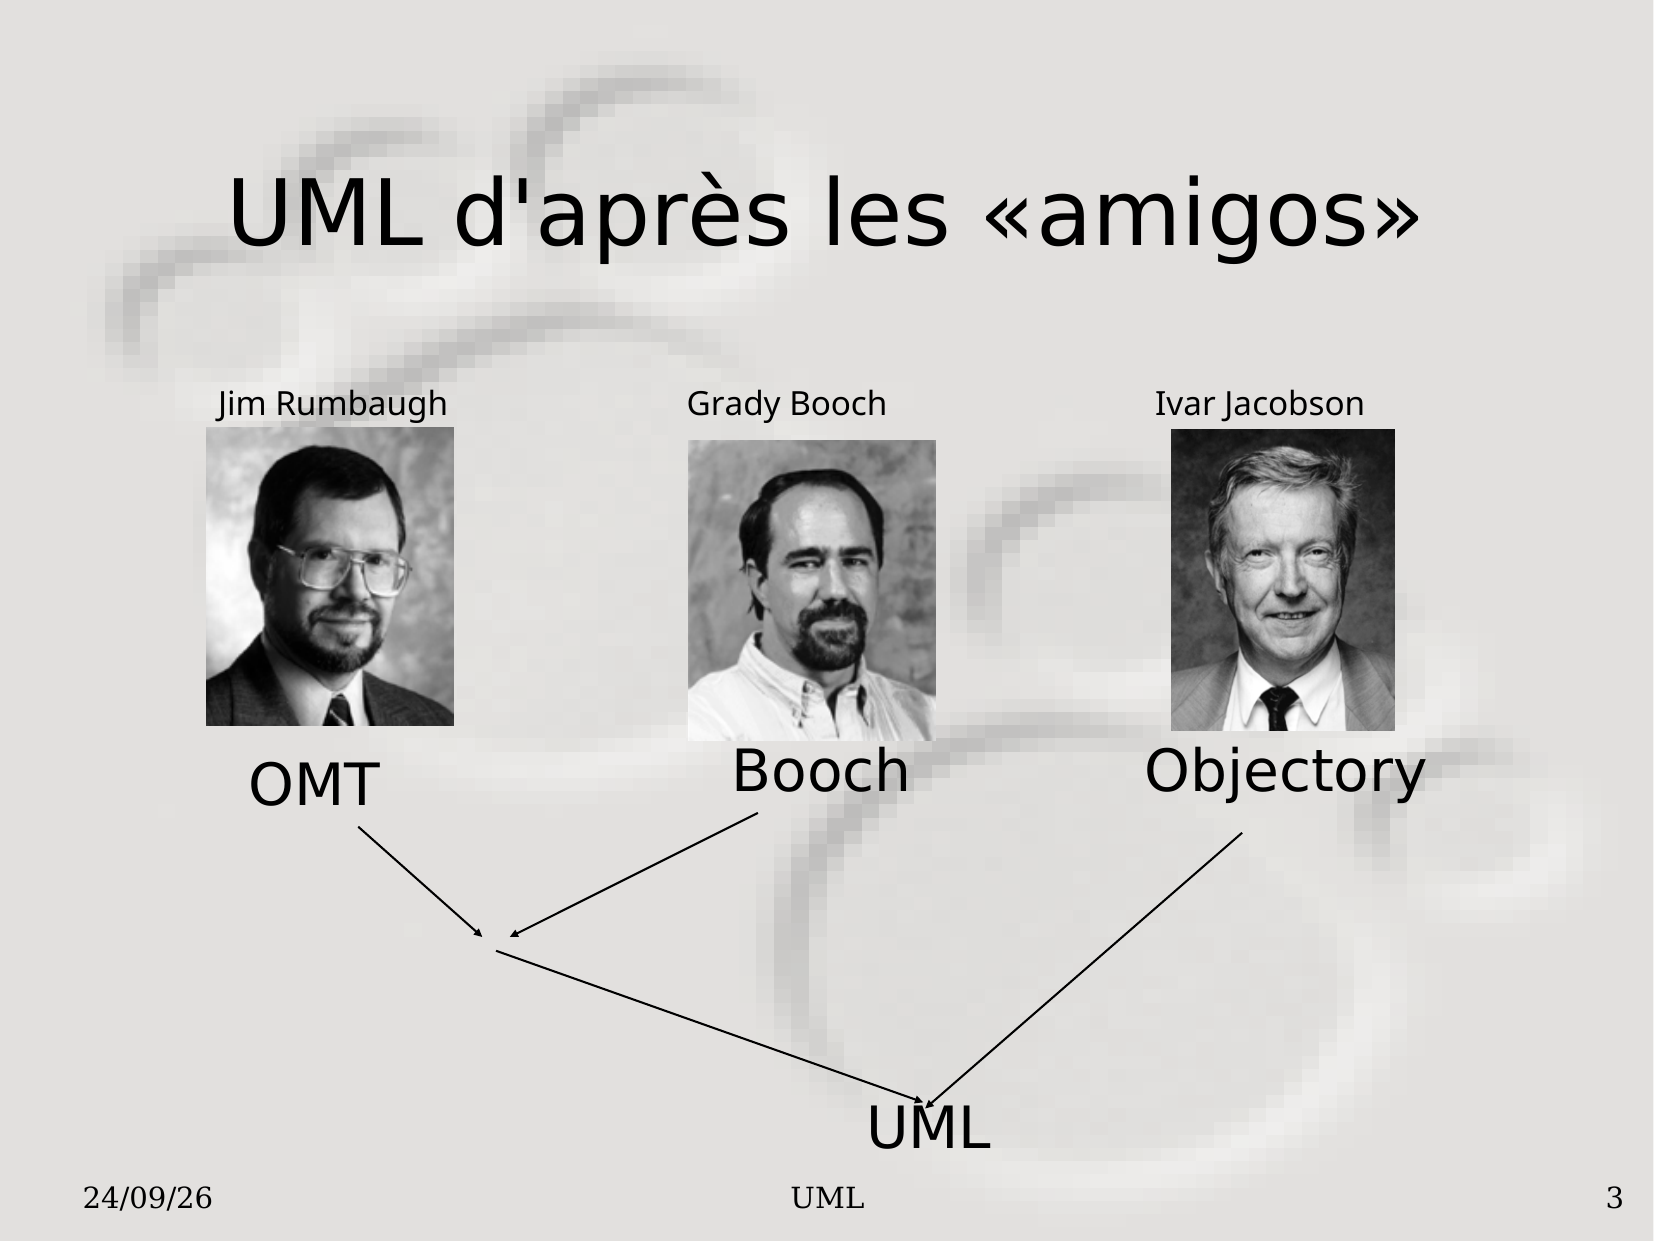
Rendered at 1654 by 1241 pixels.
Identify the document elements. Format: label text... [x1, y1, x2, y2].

text_box UML [851, 1086, 1007, 1171]
text_box Grady Booch [671, 371, 903, 433]
text_box OMT [234, 744, 396, 828]
text_box Booch [716, 730, 927, 814]
title UML d'après les «amigos» [124, 110, 1530, 317]
text_box Ivar Jacobson [1140, 371, 1381, 433]
text_box Jim Rumbaugh [203, 371, 464, 433]
picture [0, 0, 1654, 1241]
text_box Objectory [1129, 730, 1444, 814]
